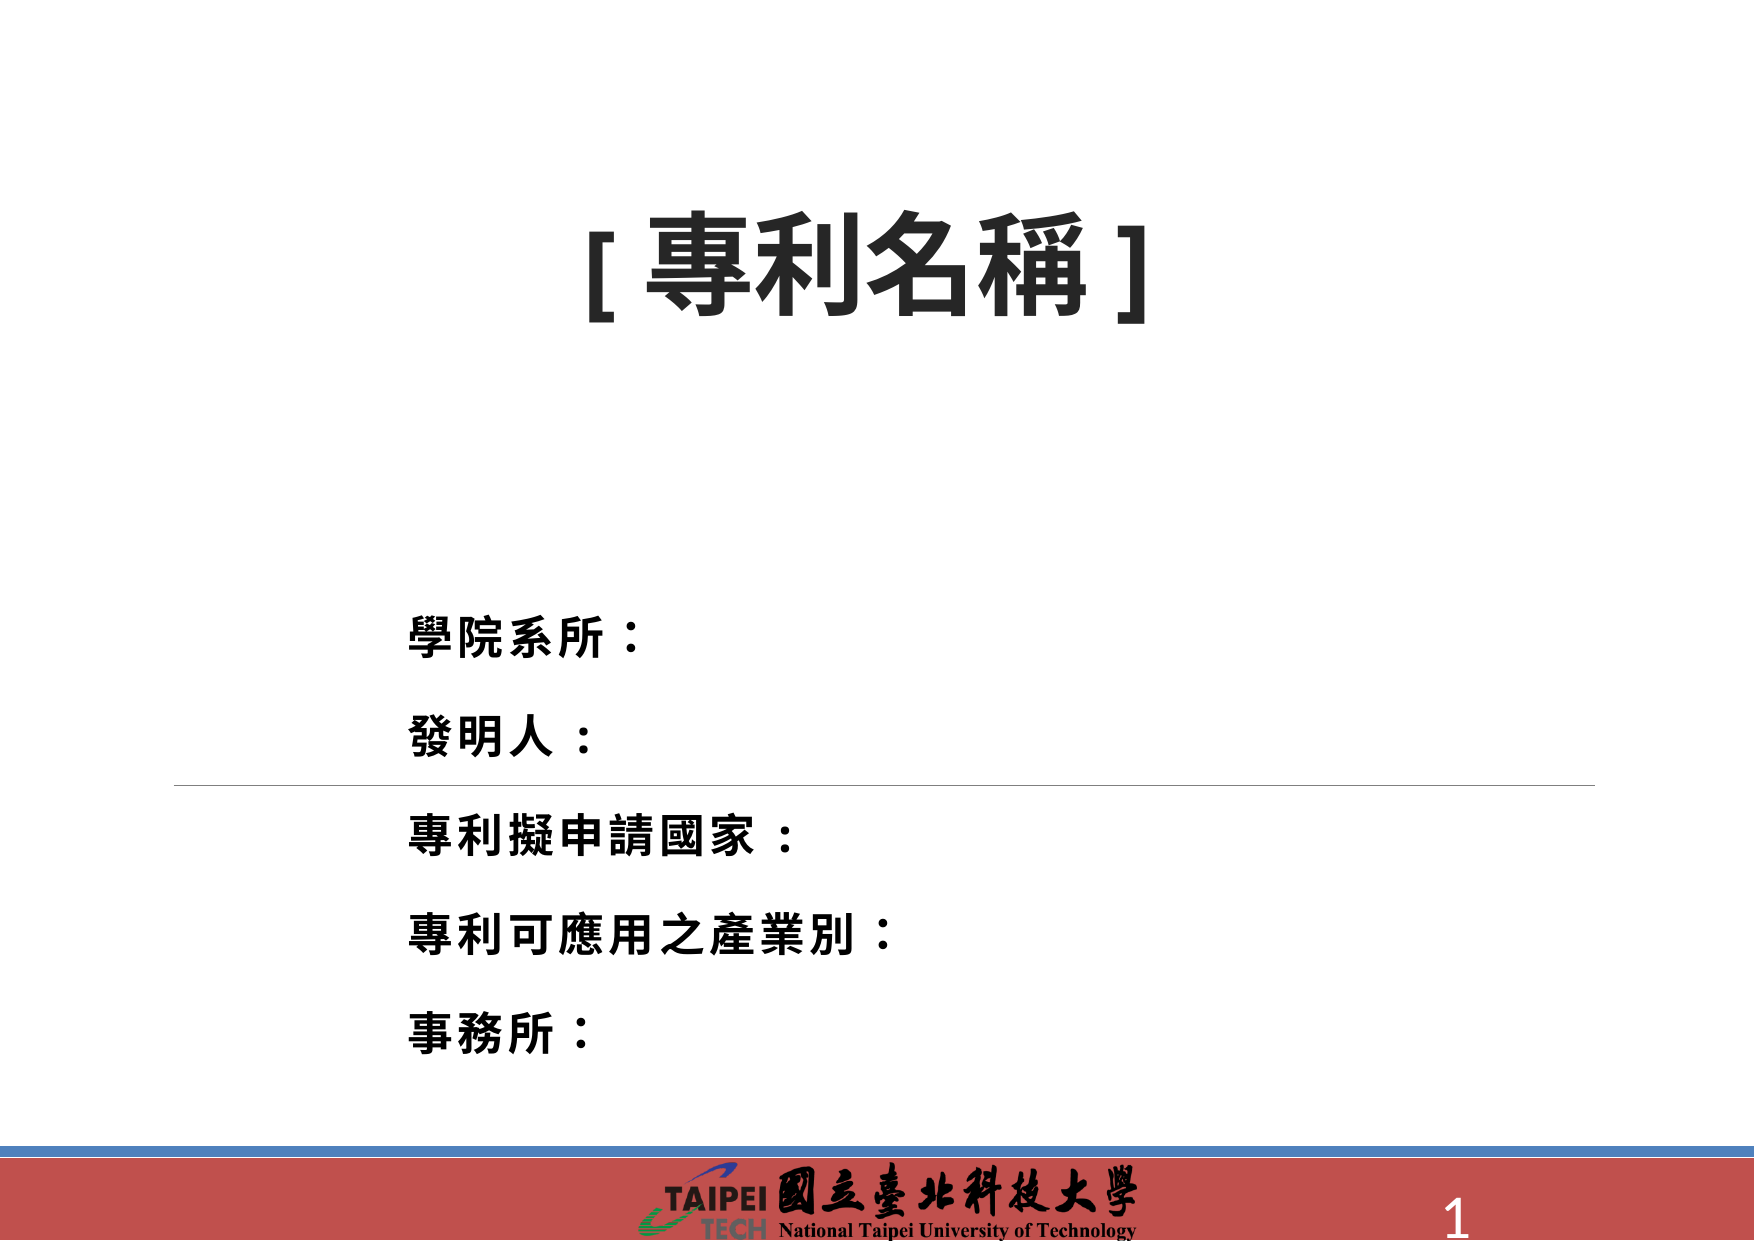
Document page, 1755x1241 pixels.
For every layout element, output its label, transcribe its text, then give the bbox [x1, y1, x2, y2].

text_box 1 [1424, 1168, 1614, 1235]
title [專利名稱] [122, 100, 1614, 337]
subtitle 學院系所： 發明人: 專利擬申請國家: 專利可應用之產業別： 事務所： [392, 584, 1330, 1105]
